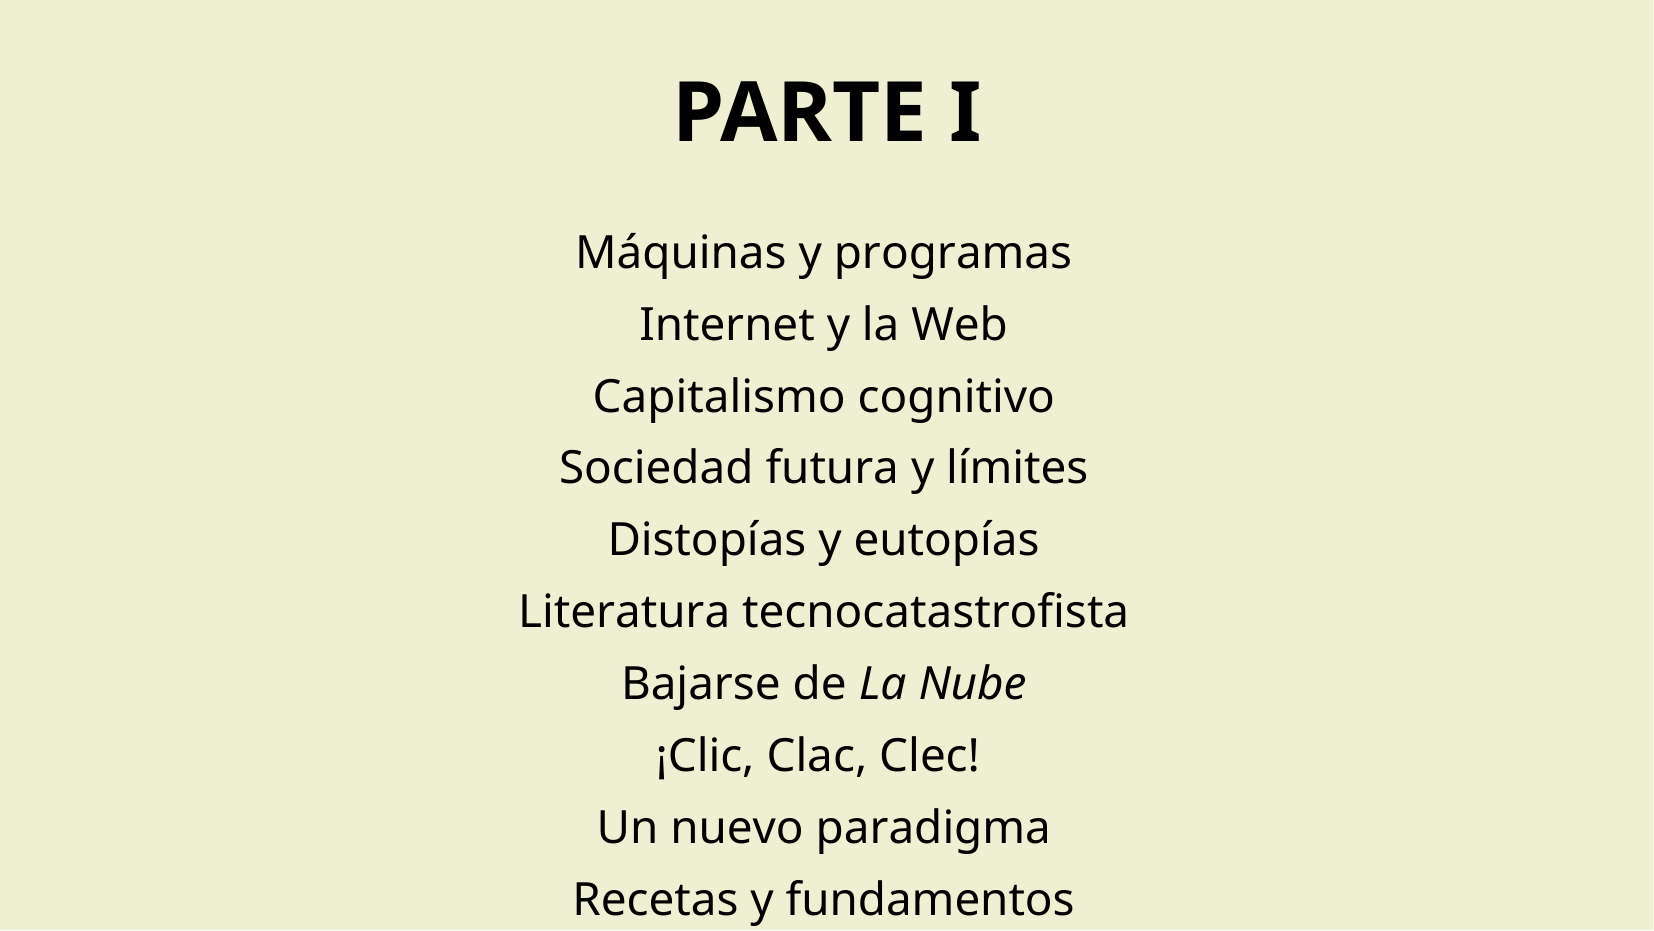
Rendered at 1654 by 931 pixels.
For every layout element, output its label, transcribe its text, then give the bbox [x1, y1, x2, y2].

text_box Máquinas y programas Internet y la Web Capitalismo cognitivo Sociedad futura y límites Distopías y eutopías Literatura tecnocatastrofista Bajarse de La Nube ¡Clic, Clac, Clec! Un nuevo paradigma Recetas y fundamentos Criterio cero y ecolobits Iniciativas y recursos [336, 210, 1312, 872]
title PARTE I [82, 31, 1571, 187]
